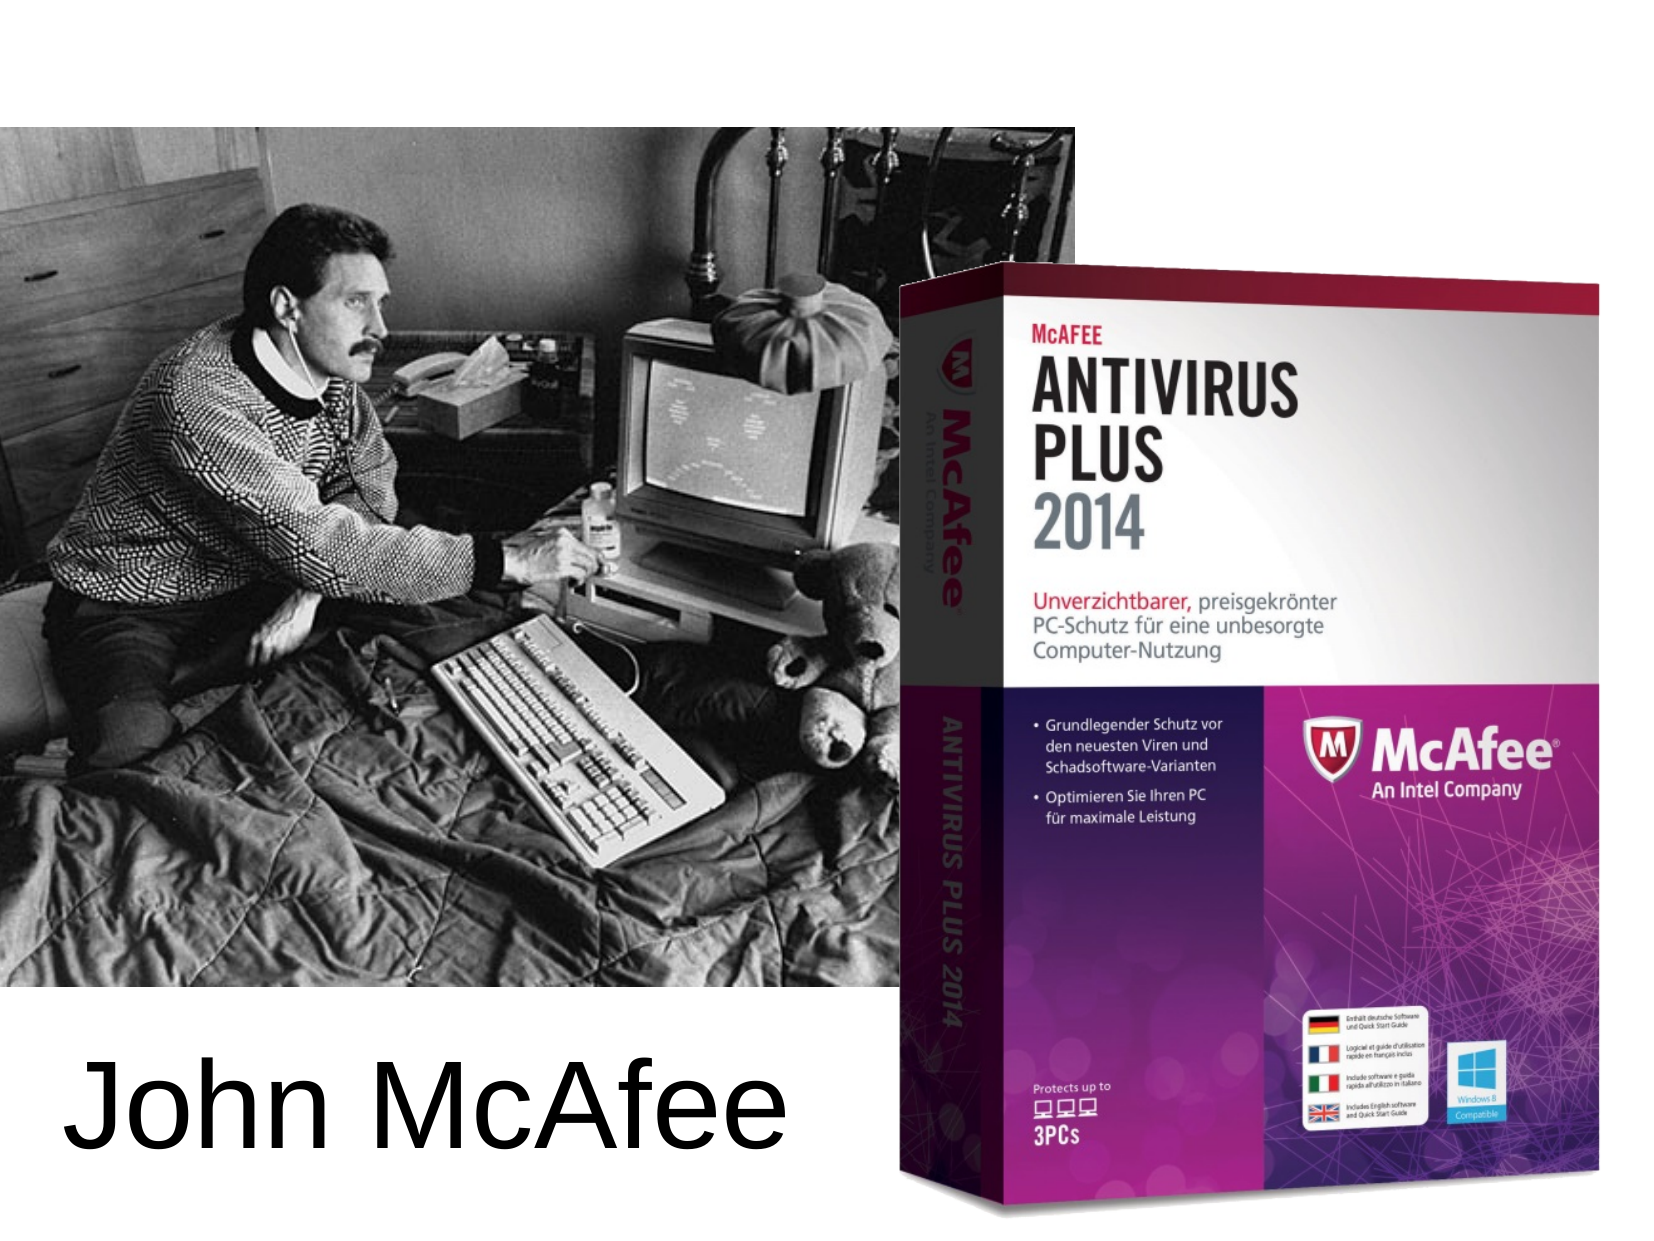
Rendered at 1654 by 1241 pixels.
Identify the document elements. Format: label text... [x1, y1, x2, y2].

text_box John McAfee [47, 1027, 839, 1205]
picture [0, 127, 1654, 1241]
